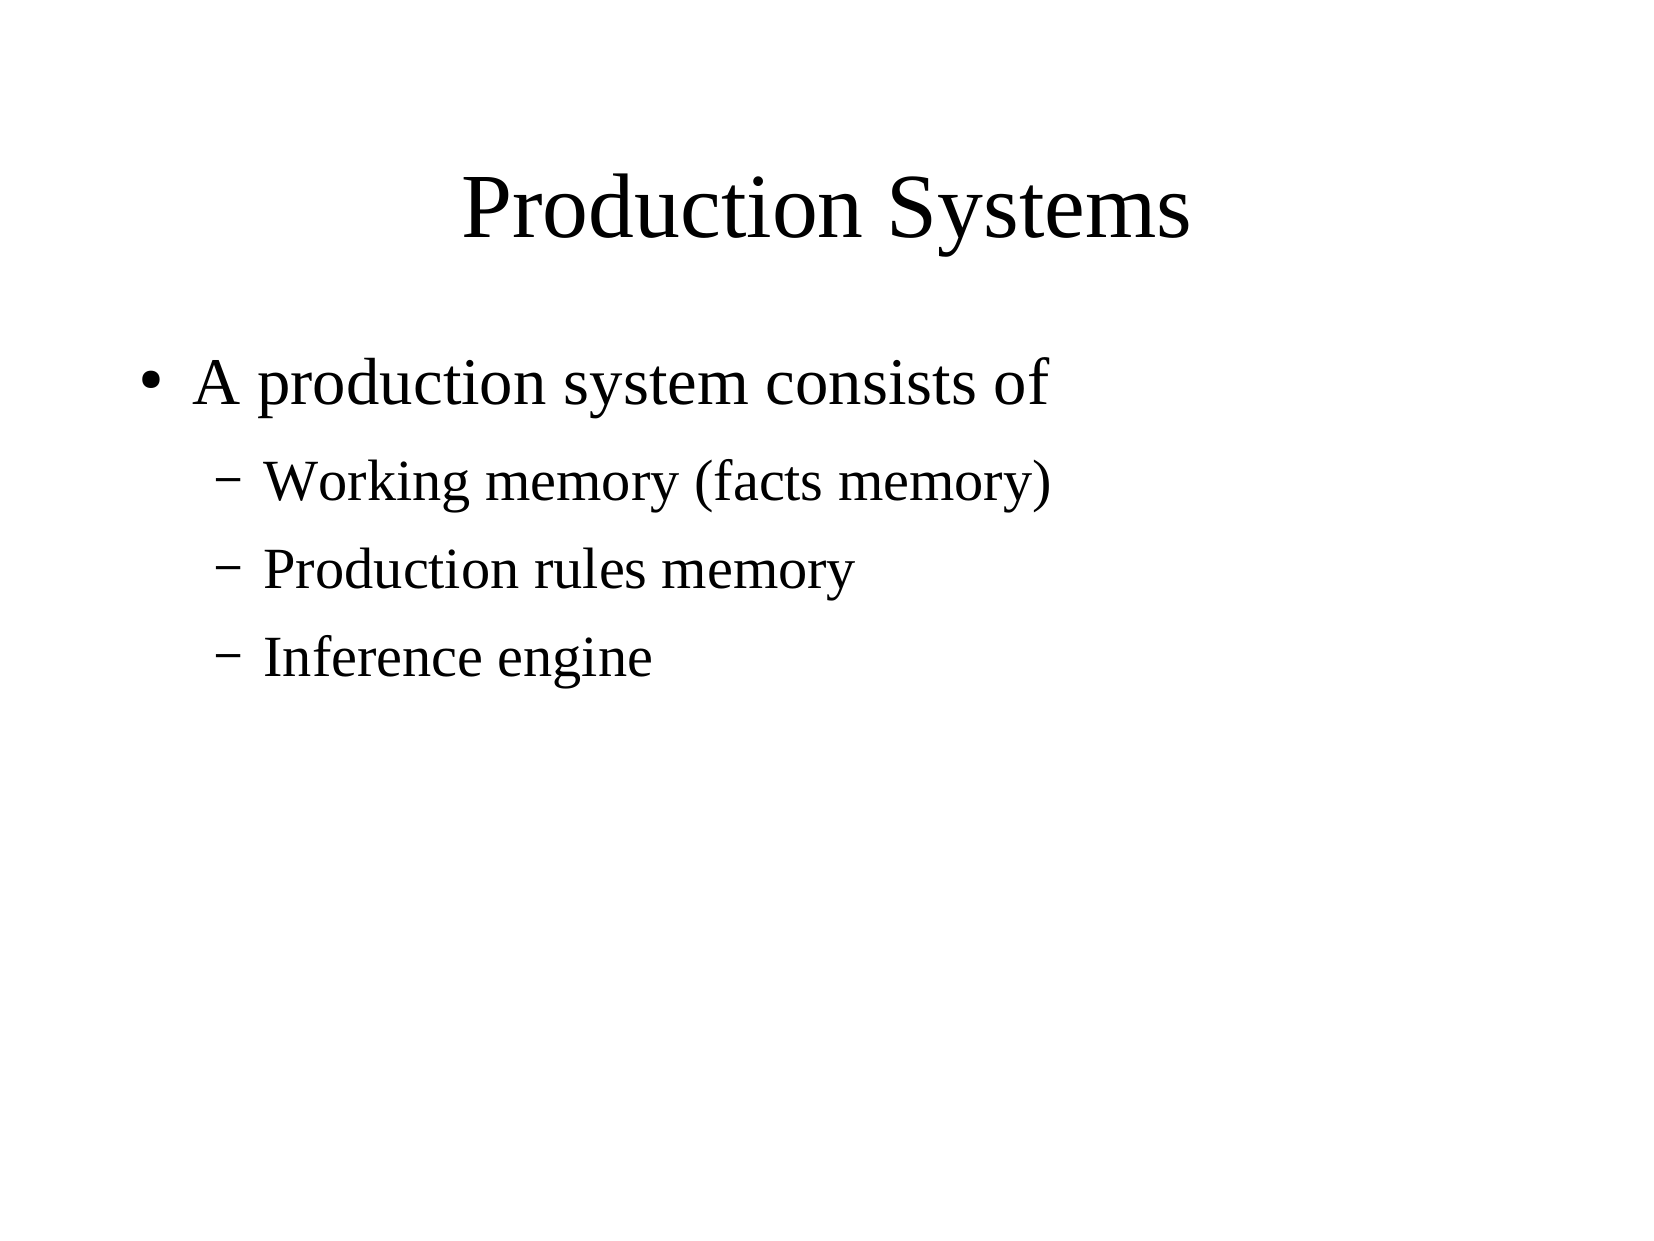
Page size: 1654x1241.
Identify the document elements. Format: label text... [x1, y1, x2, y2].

list A production system consists of Working memory (facts memory) Production rules memory Inference engine [121, 344, 1534, 1127]
title Production Systems [121, 102, 1534, 311]
